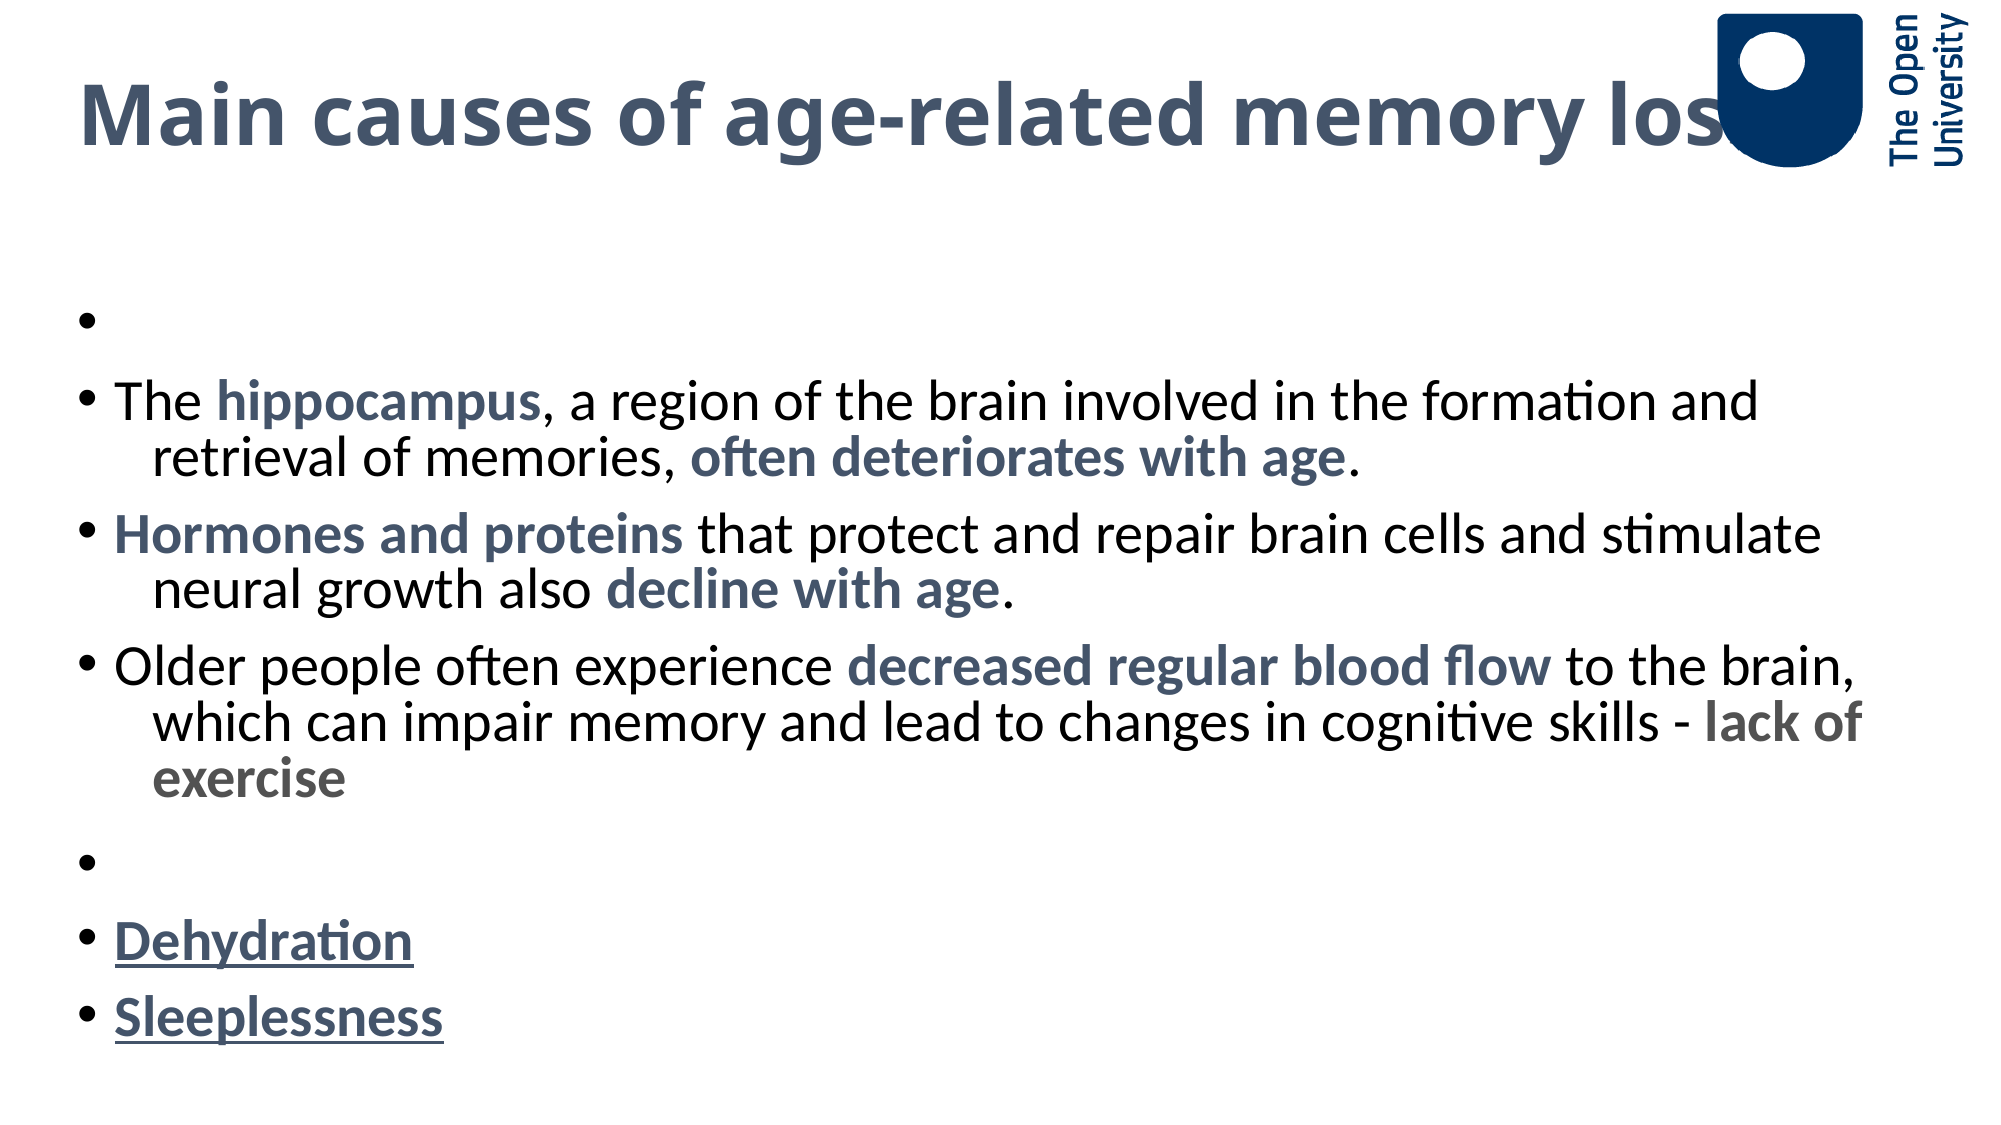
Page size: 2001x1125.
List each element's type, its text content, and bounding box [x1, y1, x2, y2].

title Main causes of age-related memory loss [62, 60, 1788, 277]
list The hippocampus, a region of the brain involved in the formation and retrieval of memories, often deteriorates with age. Hormones and proteins that protect and repair brain cells and stimulate neural growth also decline with age. Older people often experience decreased regular blood flow to the brain, which can impair memory and lead to changes in cognitive skills - lack of exercise Dehydration Sleeplessness [62, 277, 1951, 1115]
picture [1716, 10, 1971, 170]
